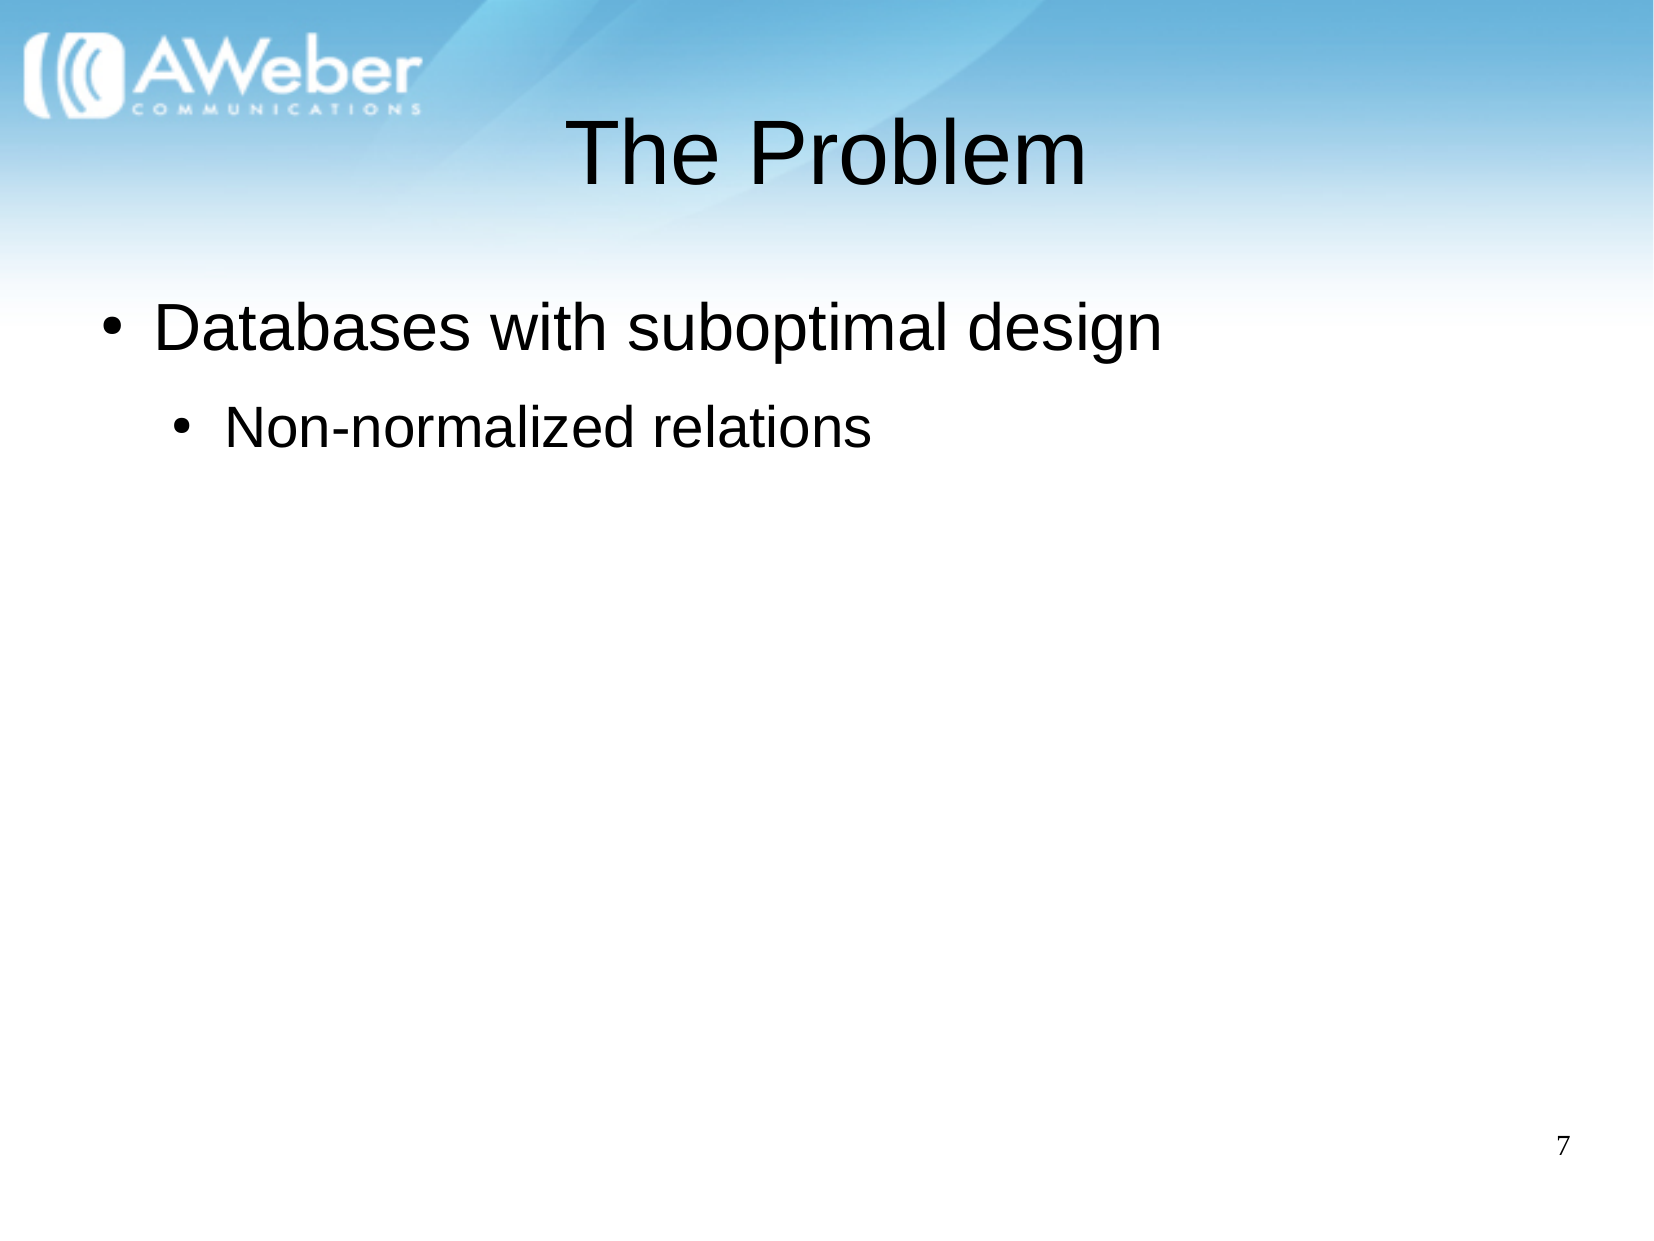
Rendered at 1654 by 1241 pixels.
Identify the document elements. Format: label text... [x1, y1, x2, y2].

title The Problem [82, 49, 1571, 257]
list Databases with suboptimal design Non-normalized relations [82, 290, 1571, 1109]
picture [0, 0, 1654, 376]
